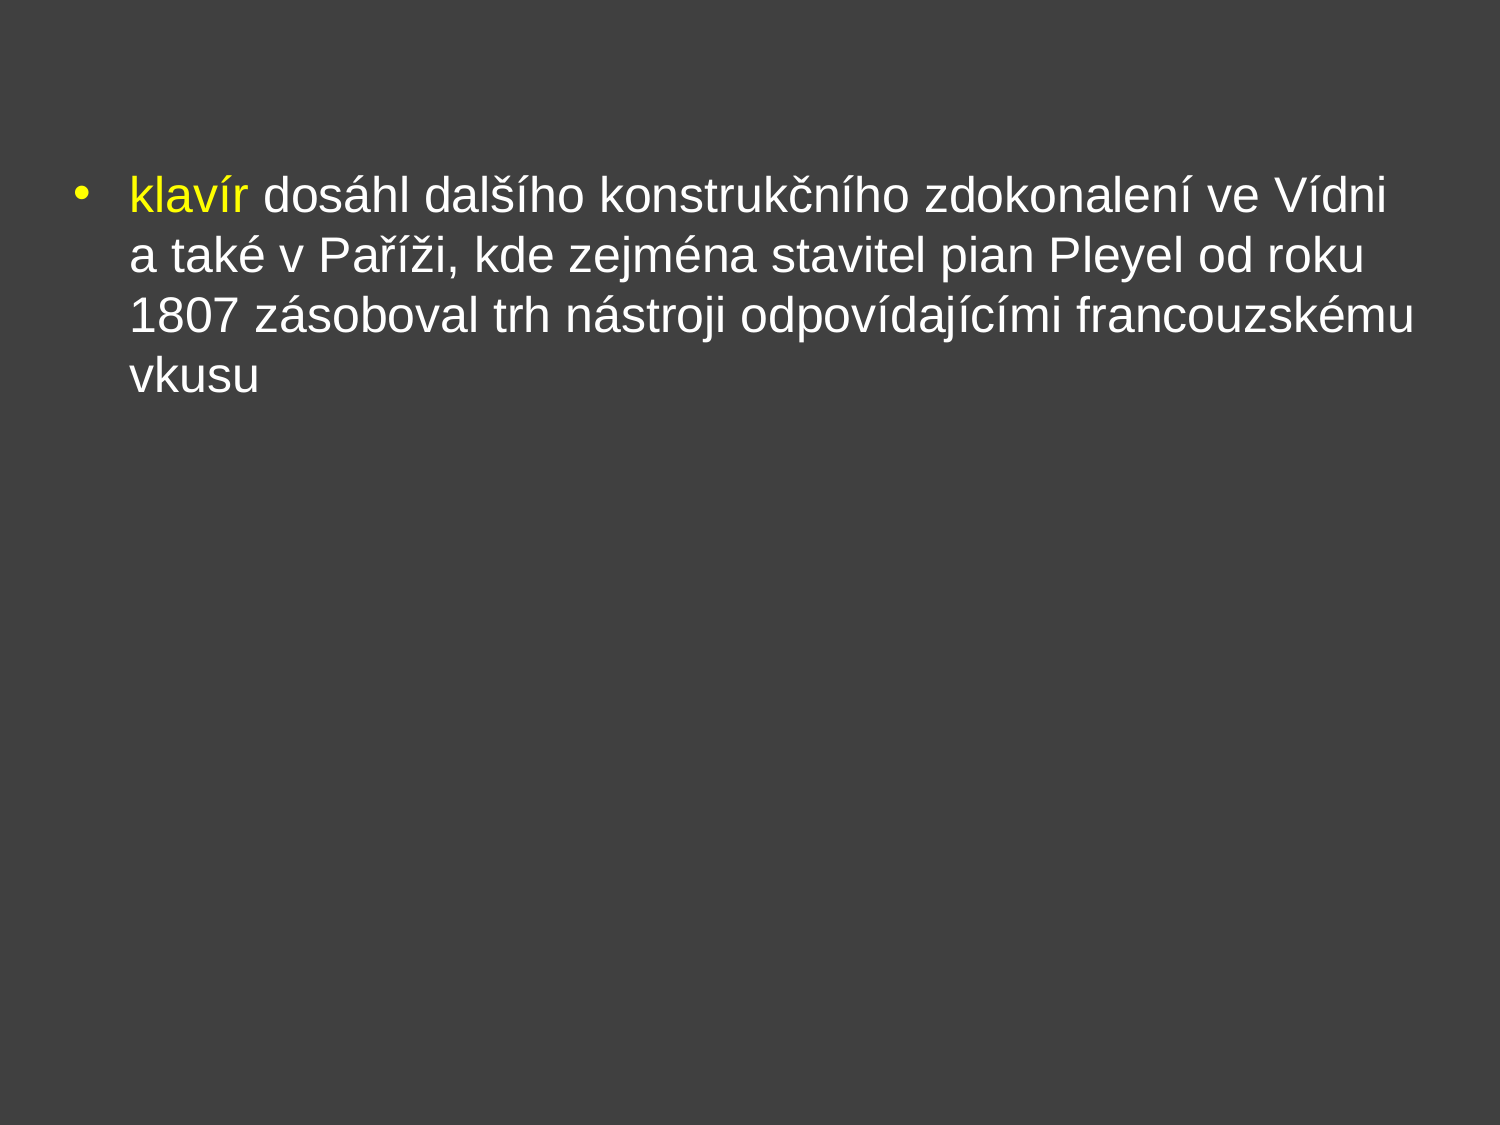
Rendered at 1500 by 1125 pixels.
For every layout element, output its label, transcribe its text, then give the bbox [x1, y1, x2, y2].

list klavír dosáhl dalšího konstrukčního zdokonalení ve Vídni a také v Paříži, kde zejména stavitel pian Pleyel od roku 1807 zásoboval trh nástroji odpovídajícími francouzskému vkusu [58, 35, 1471, 1125]
